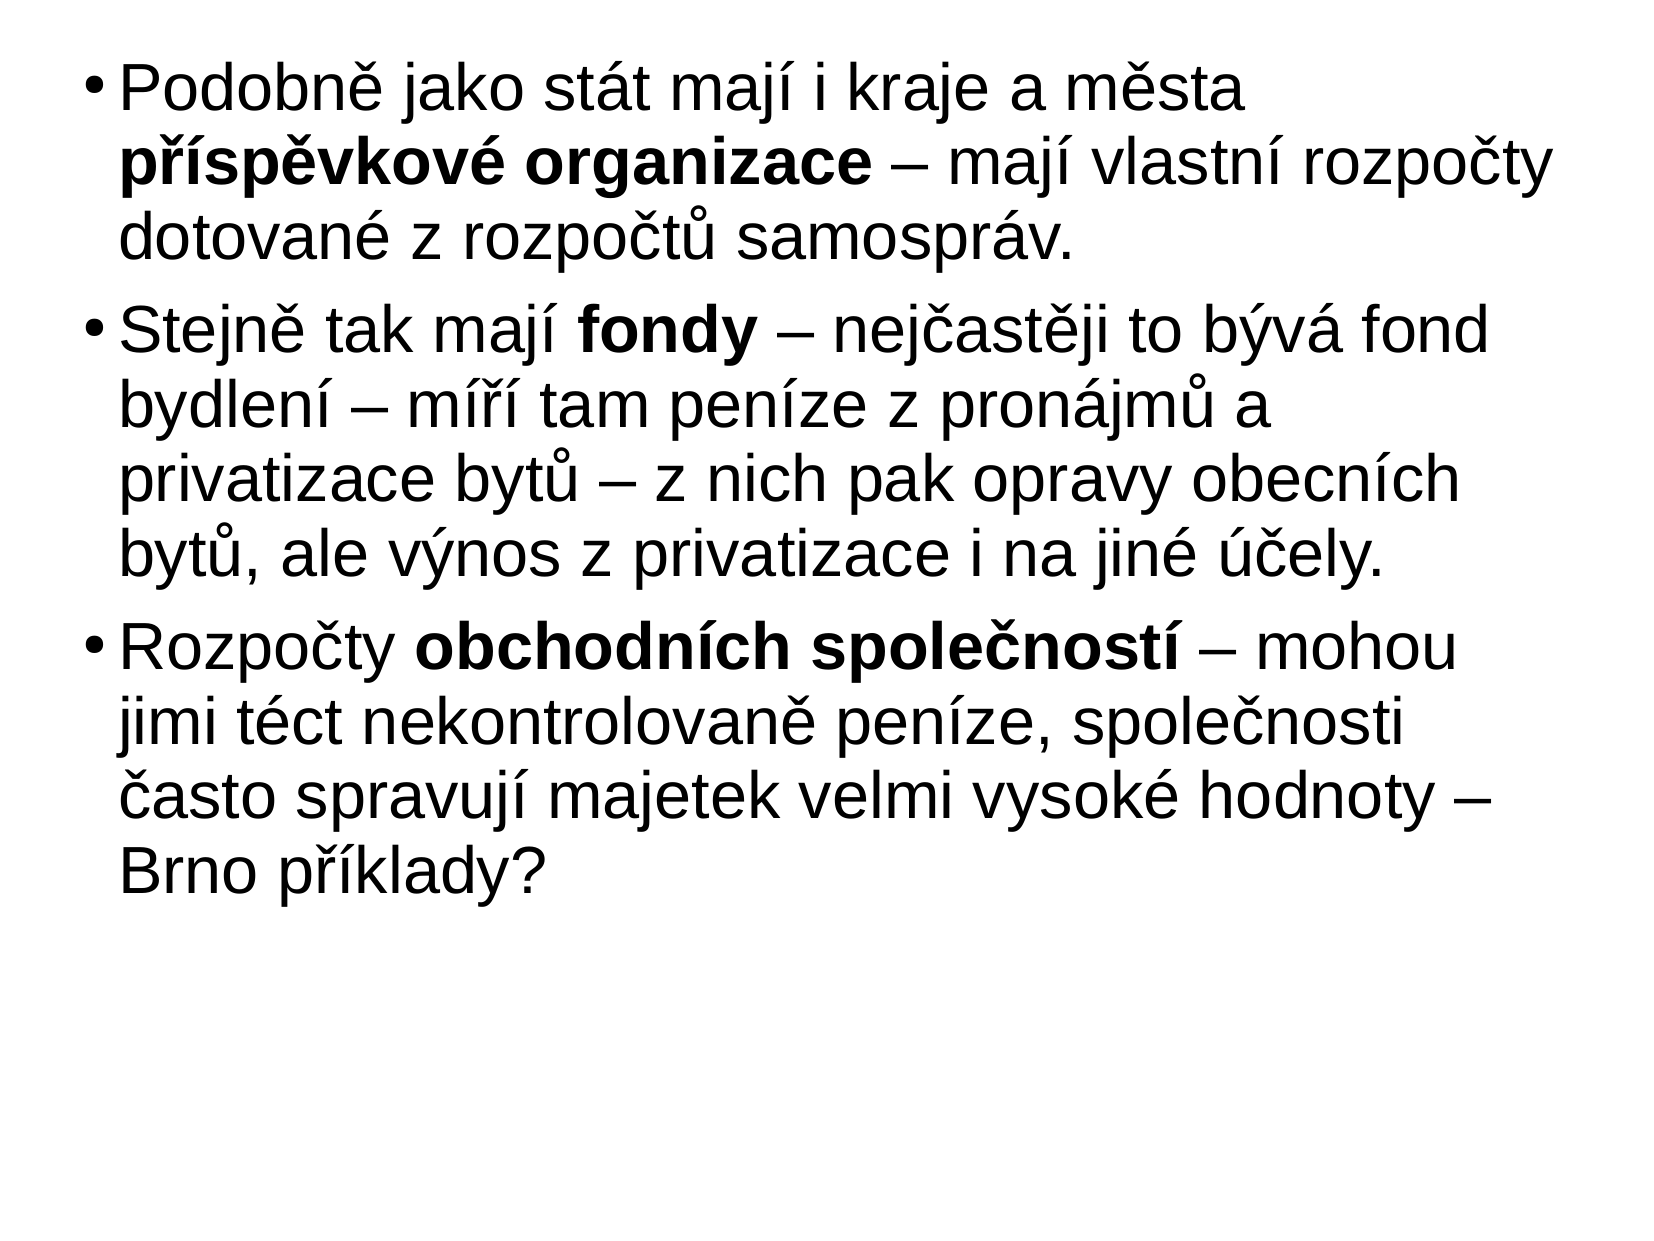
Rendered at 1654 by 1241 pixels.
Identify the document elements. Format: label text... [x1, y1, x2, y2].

subtitle Podobně jako stát mají i kraje a města příspěvkové organizace – mají vlastní rozpočty dotované z rozpočtů samospráv. Stejně tak mají fondy – nejčastěji to bývá fond bydlení – míří tam peníze z pronájmů a privatizace bytů – z nich pak opravy obecních bytů, ale výnos z privatizace i na jiné účely. Rozpočty obchodních společností – mohou jimi téct nekontrolovaně peníze, společnosti často spravují majetek velmi vysoké hodnoty – Brno příklady? [82, 49, 1571, 1109]
